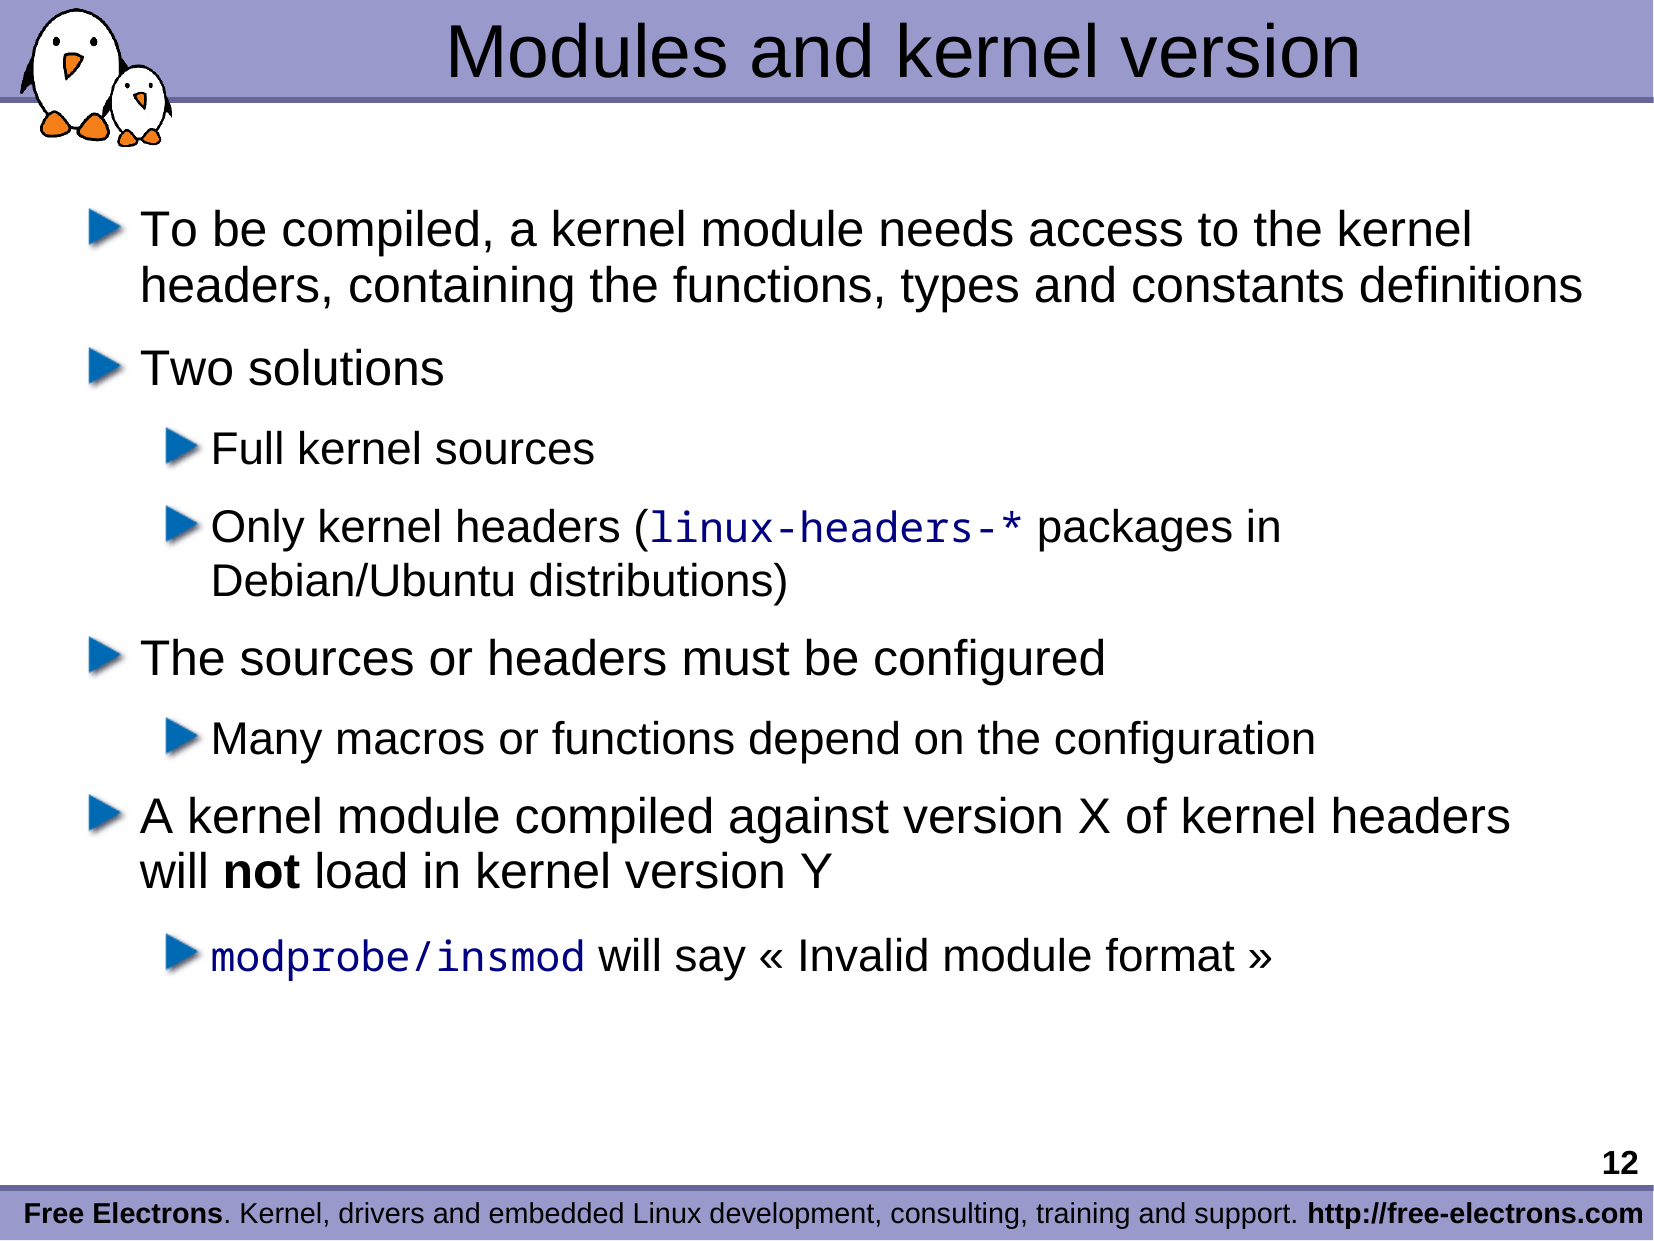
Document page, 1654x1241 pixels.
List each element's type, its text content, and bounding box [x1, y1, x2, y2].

list To be compiled, a kernel module needs access to the kernel headers, containing the functions, types and constants definitions Two solutions Full kernel sources Only kernel headers (linux-headers-* packages in Debian/Ubuntu distributions) The sources or headers must be configured Many macros or functions depend on the configuration A kernel module compiled against version X of kernel headers will not load in kernel version Y modprobe/insmod will say « Invalid module format » [68, 201, 1592, 1118]
picture [20, 8, 172, 147]
title Modules and kernel version [178, 4, 1631, 98]
